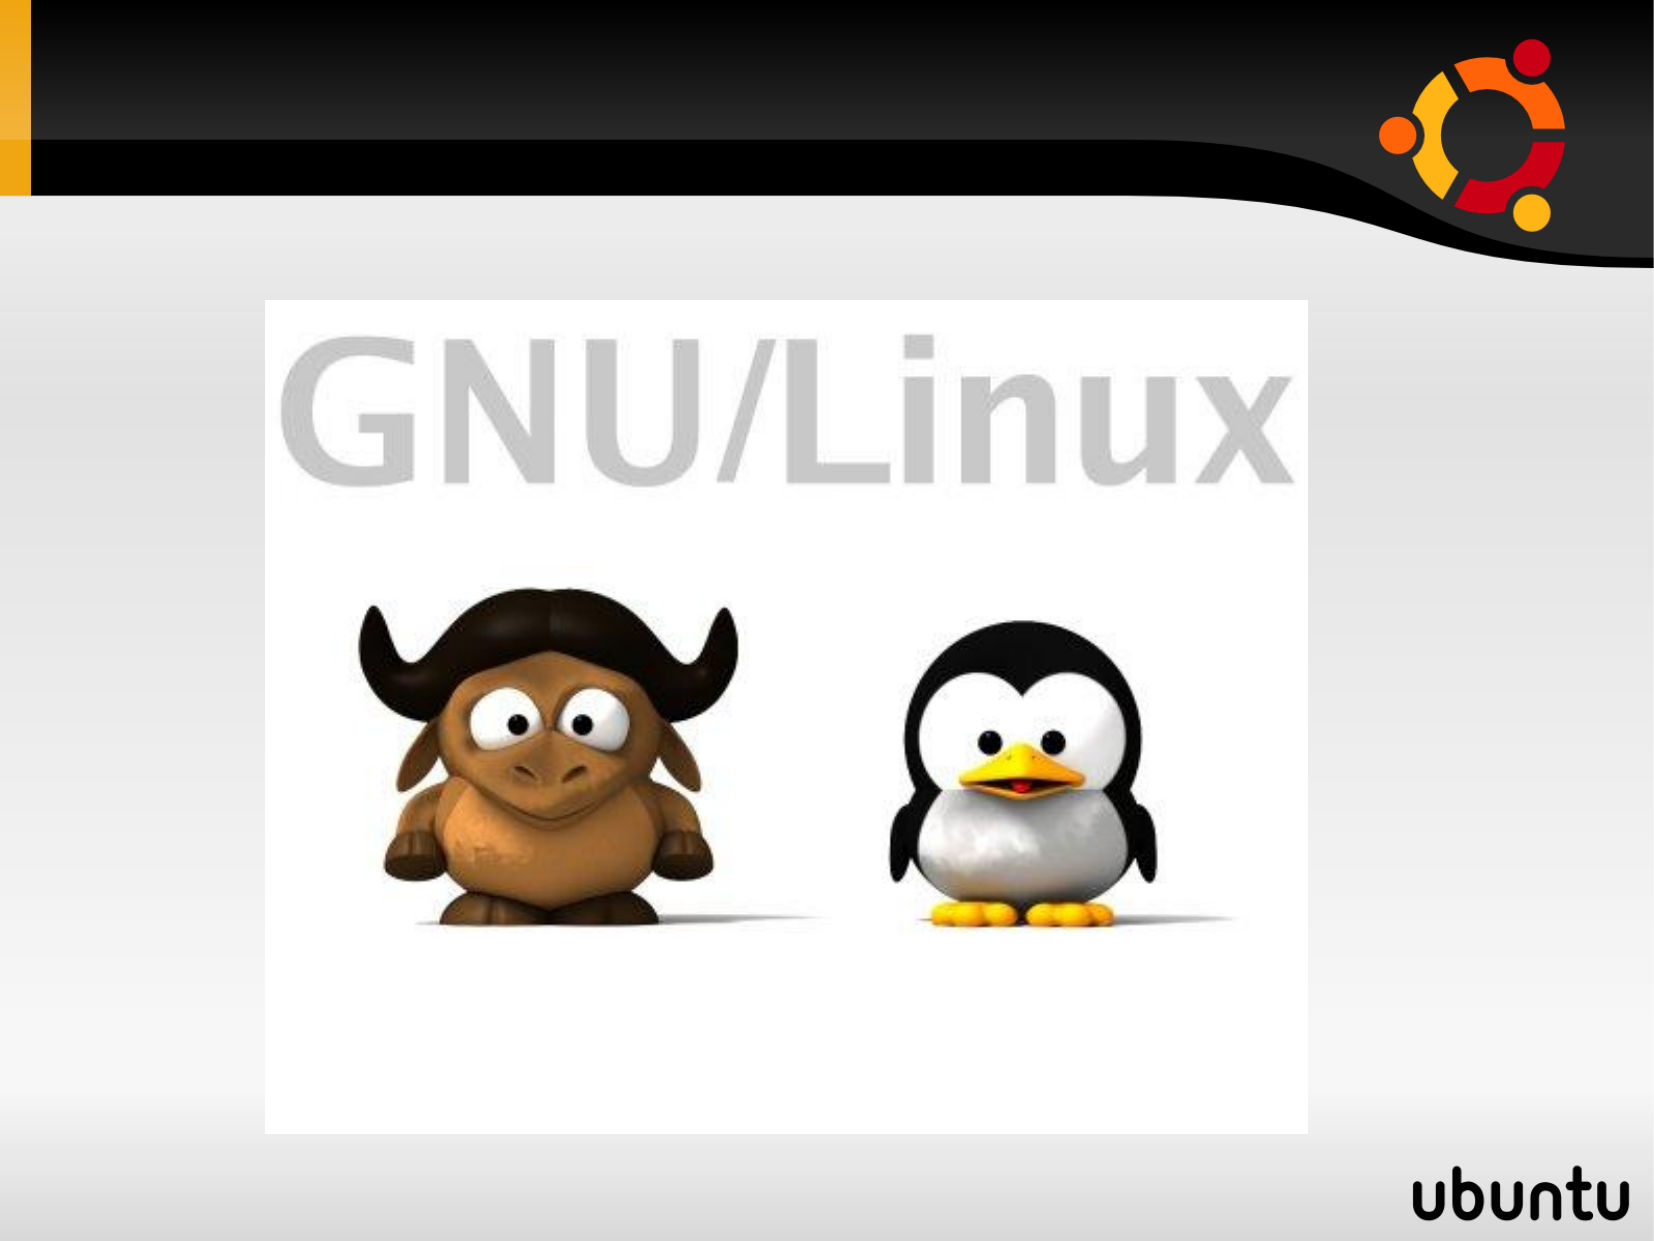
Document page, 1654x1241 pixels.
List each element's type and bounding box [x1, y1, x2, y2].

title [76, 0, 1565, 210]
picture [0, 0, 1654, 1241]
